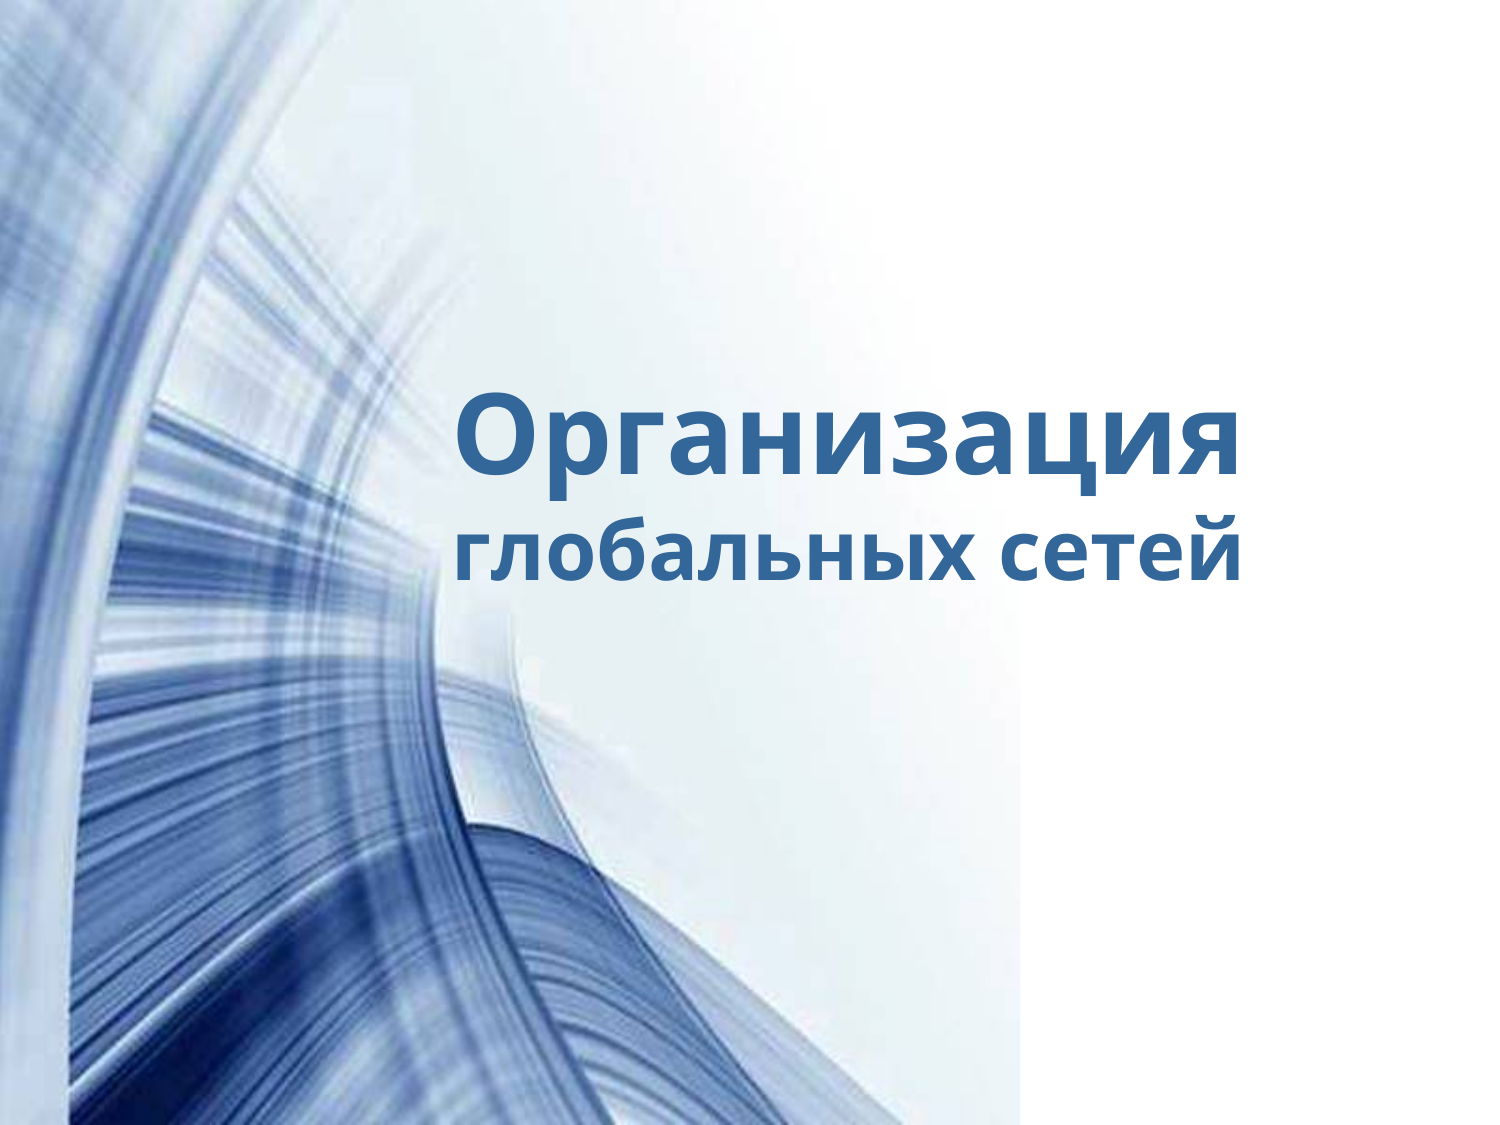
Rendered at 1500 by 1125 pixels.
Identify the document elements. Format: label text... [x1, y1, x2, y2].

text_box Организация глобальных сетей [436, 354, 1283, 605]
picture [0, 0, 1500, 1125]
